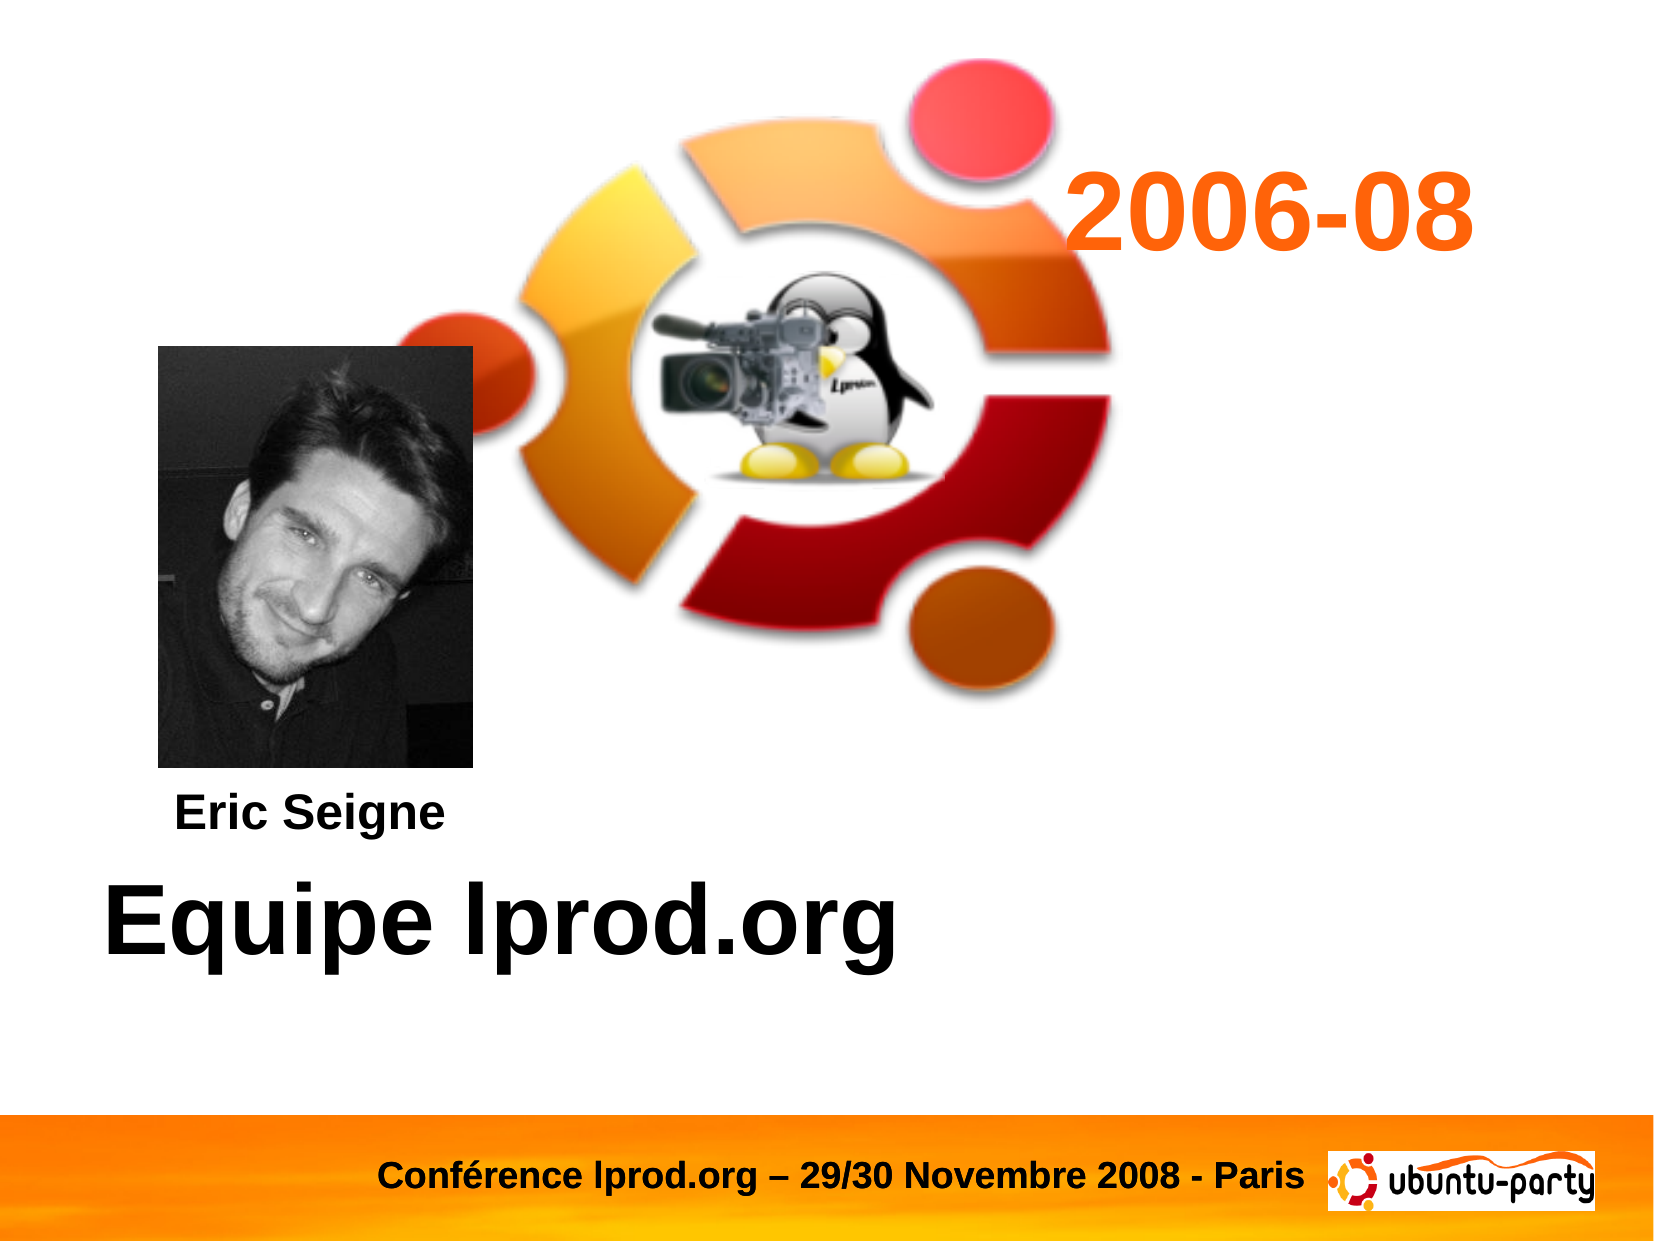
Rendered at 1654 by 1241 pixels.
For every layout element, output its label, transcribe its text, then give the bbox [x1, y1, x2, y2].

text_box Eric Seigne [118, 776, 502, 857]
picture [0, 1115, 1654, 1241]
text_box Equipe lprod.org [29, 856, 975, 1000]
text_box Conférence lprod.org – 29/30 Novembre 2008 - Paris [295, 1147, 1388, 1211]
picture [158, 58, 1123, 768]
text_box 2006-08 [944, 141, 1595, 301]
